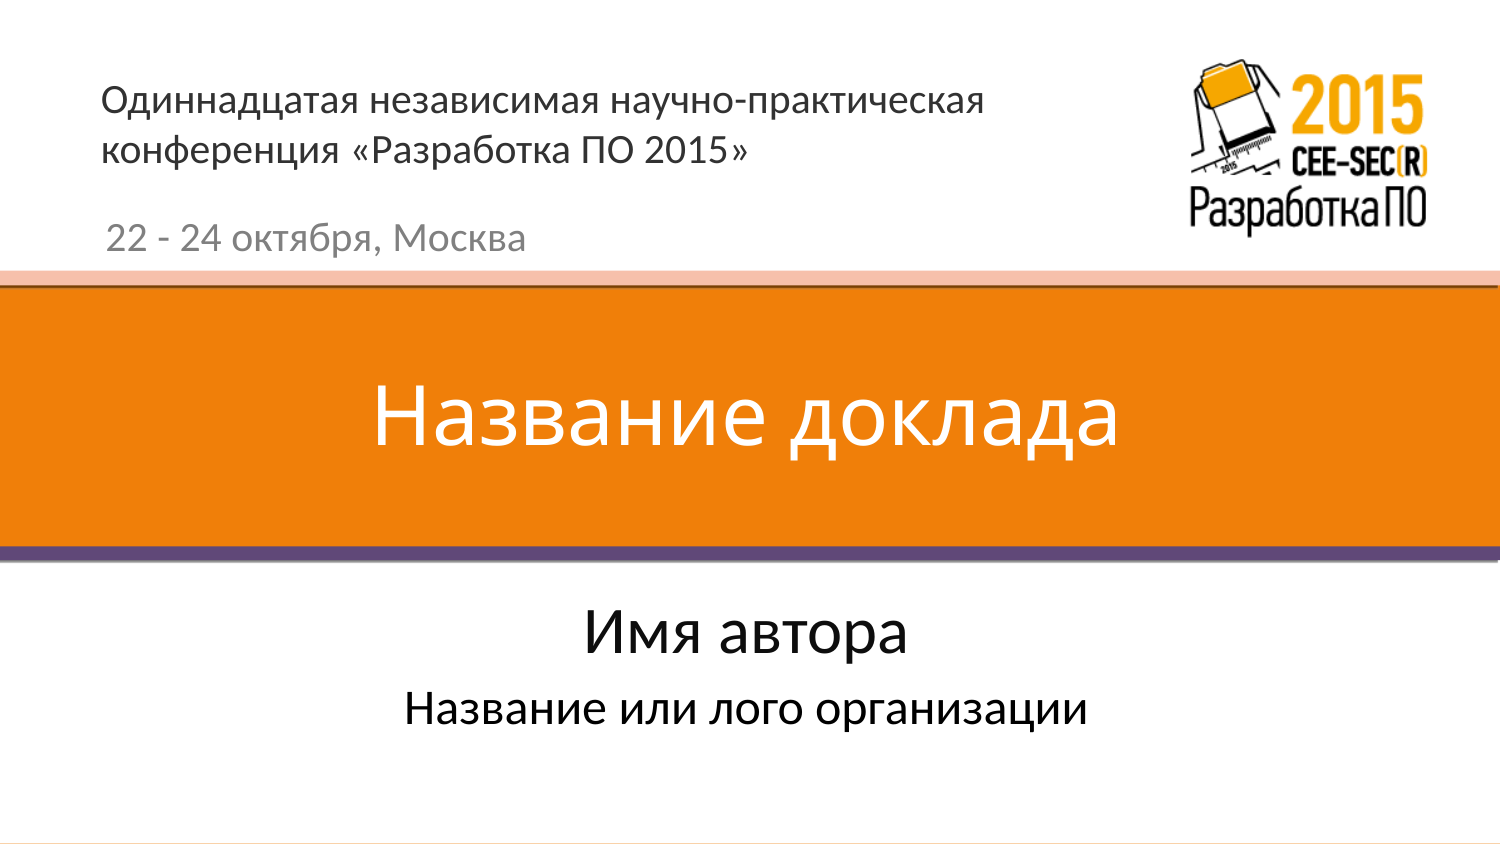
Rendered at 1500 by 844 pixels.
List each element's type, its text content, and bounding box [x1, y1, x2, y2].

list Название или лого организации [358, 666, 1135, 806]
title Название доклада [65, 284, 1428, 547]
picture [1170, 48, 1446, 248]
subtitle Имя автора [221, 579, 1272, 654]
